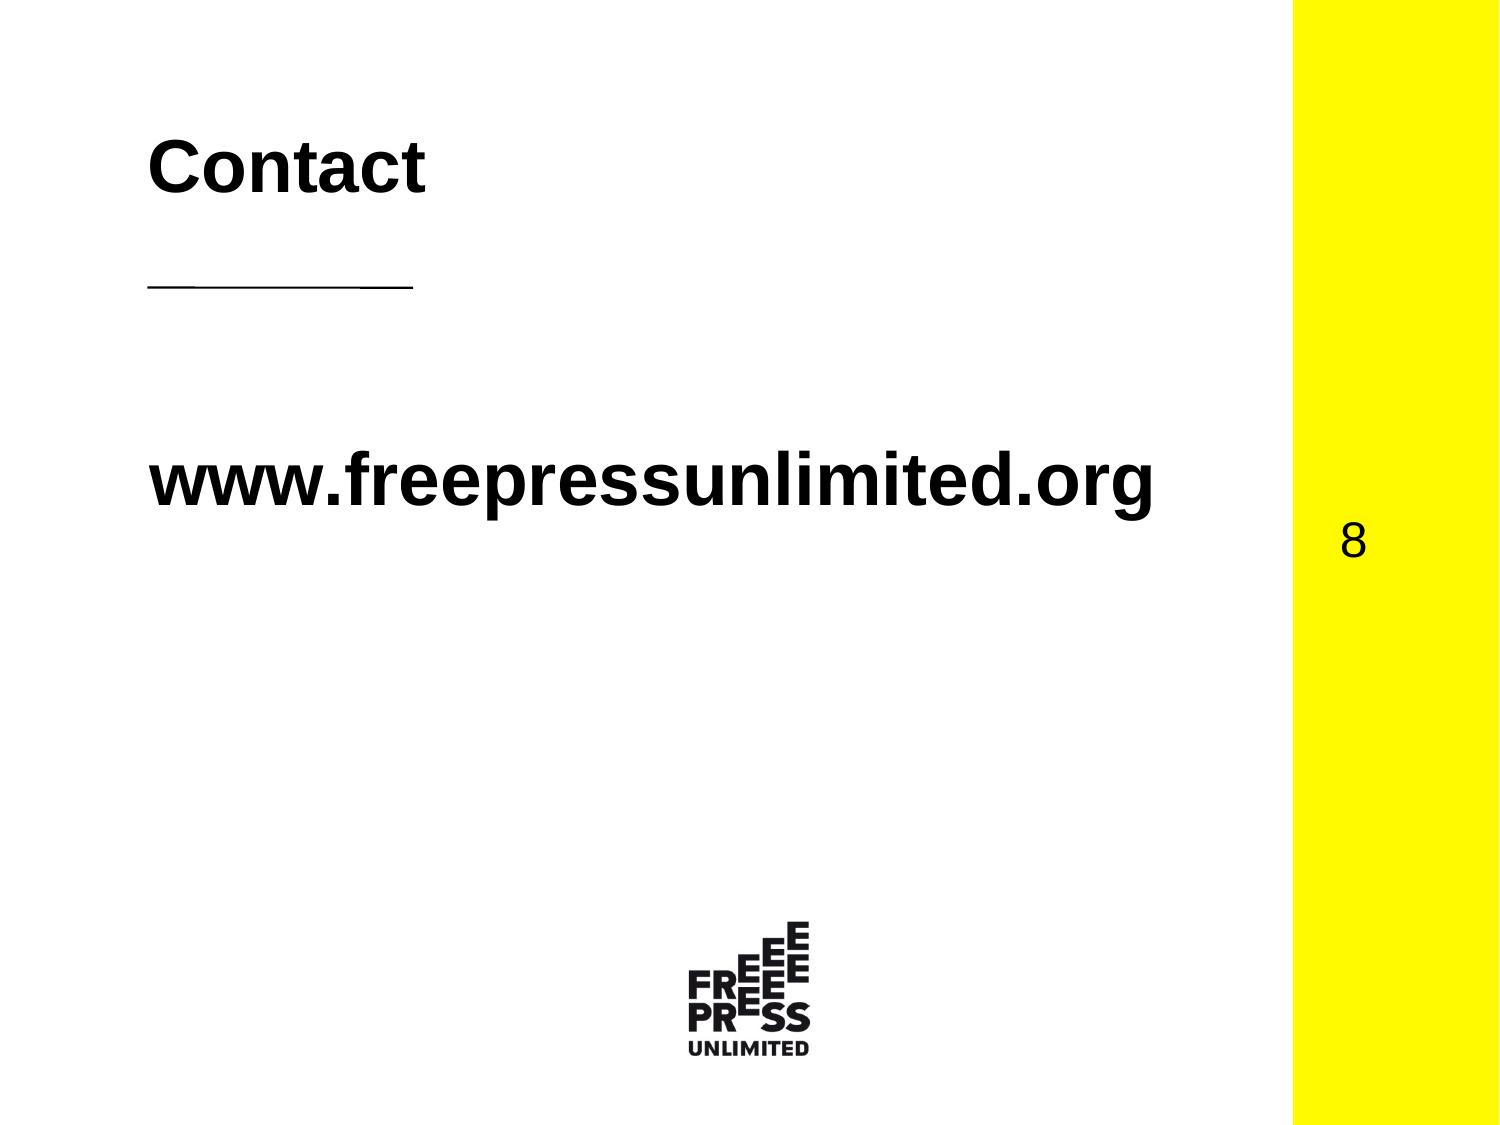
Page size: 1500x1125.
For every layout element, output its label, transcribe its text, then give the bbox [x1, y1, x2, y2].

text_box Contact [147, 117, 1213, 389]
text_box www.freepressunlimited.org [147, 389, 1213, 881]
picture [675, 899, 823, 1078]
text_box <number> [1324, 500, 1461, 576]
